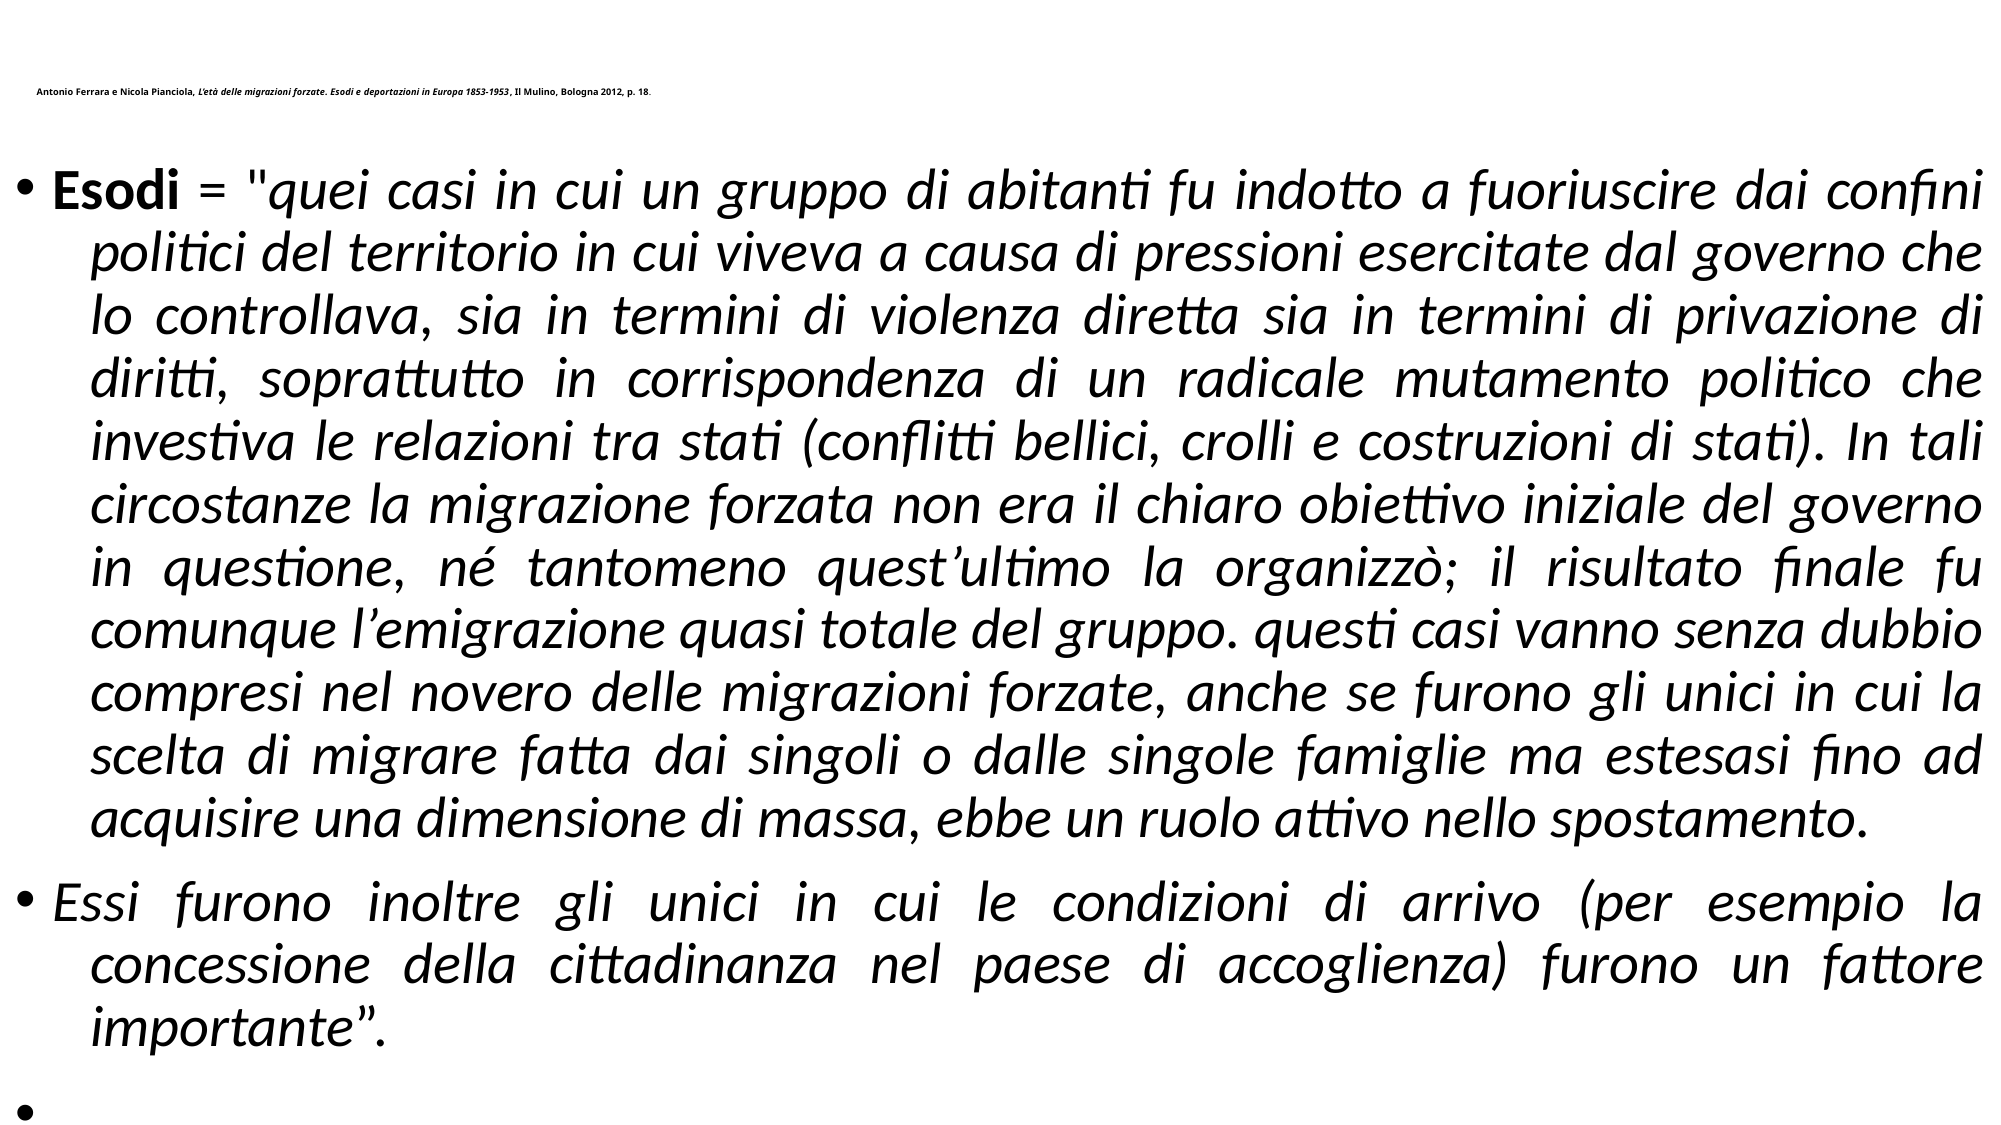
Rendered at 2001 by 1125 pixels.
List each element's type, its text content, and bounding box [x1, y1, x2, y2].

list Esodi = "quei casi in cui un gruppo di abitanti fu indotto a fuoriuscire dai confini politici del territorio in cui viveva a causa di pressioni esercitate dal governo che lo controllava, sia in termini di violenza diretta sia in termini di privazione di diritti, soprattutto in corrispondenza di un radicale mutamento politico che investiva le relazioni tra stati (conflitti bellici, crolli e costruzioni di stati). In tali circostanze la migrazione forzata non era il chiaro obiettivo iniziale del governo in questione, né tantomeno quest’ultimo la organizzò; il risultato finale fu comunque l’emigrazione quasi totale del gruppo. questi casi vanno senza dubbio compresi nel novero delle migrazioni forzate, anche se furono gli unici in cui la scelta di migrare fatta dai singoli o dalle singole famiglie ma estesasi fino ad acquisire una dimensione di massa, ebbe un ruolo attivo nello spostamento. Essi furono inoltre gli unici in cui le condizioni di arrivo (per esempio la concessione della cittadinanza nel paese di accoglienza) furono un fattore importante”. [0, 151, 2000, 1106]
title Antonio Ferrara e Nicola Pianciola, L’età delle migrazioni forzate. Esodi e deportazioni in Europa 1853-1953, Il Mulino, Bologna 2012, p. 18. [21, 59, 1982, 138]
